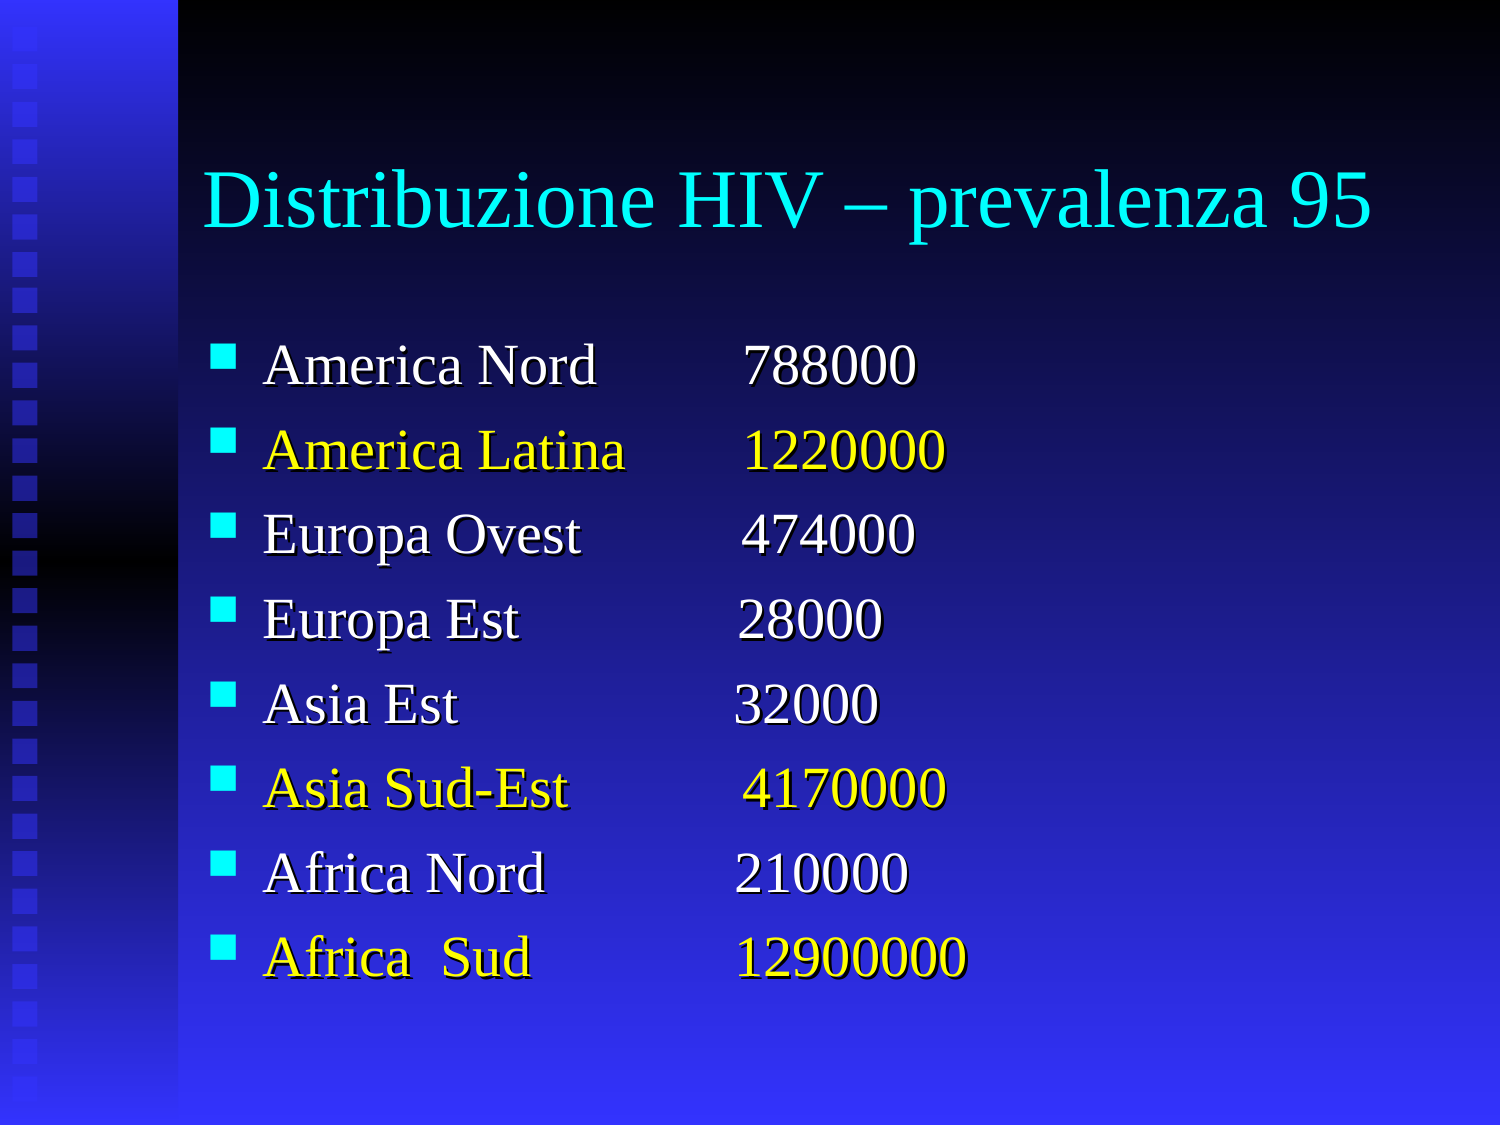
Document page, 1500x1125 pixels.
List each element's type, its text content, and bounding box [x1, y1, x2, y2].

text_box Distribuzione HIV – prevalenza 95 [187, 99, 1463, 288]
text_box America Nord 788000 America Latina 1220000 Europa Ovest 474000 Europa Est 28000 Asia Est 32000 Asia Sud-Est 4170000 Africa Nord 210000 Africa Sud 12900000 [191, 319, 1467, 996]
